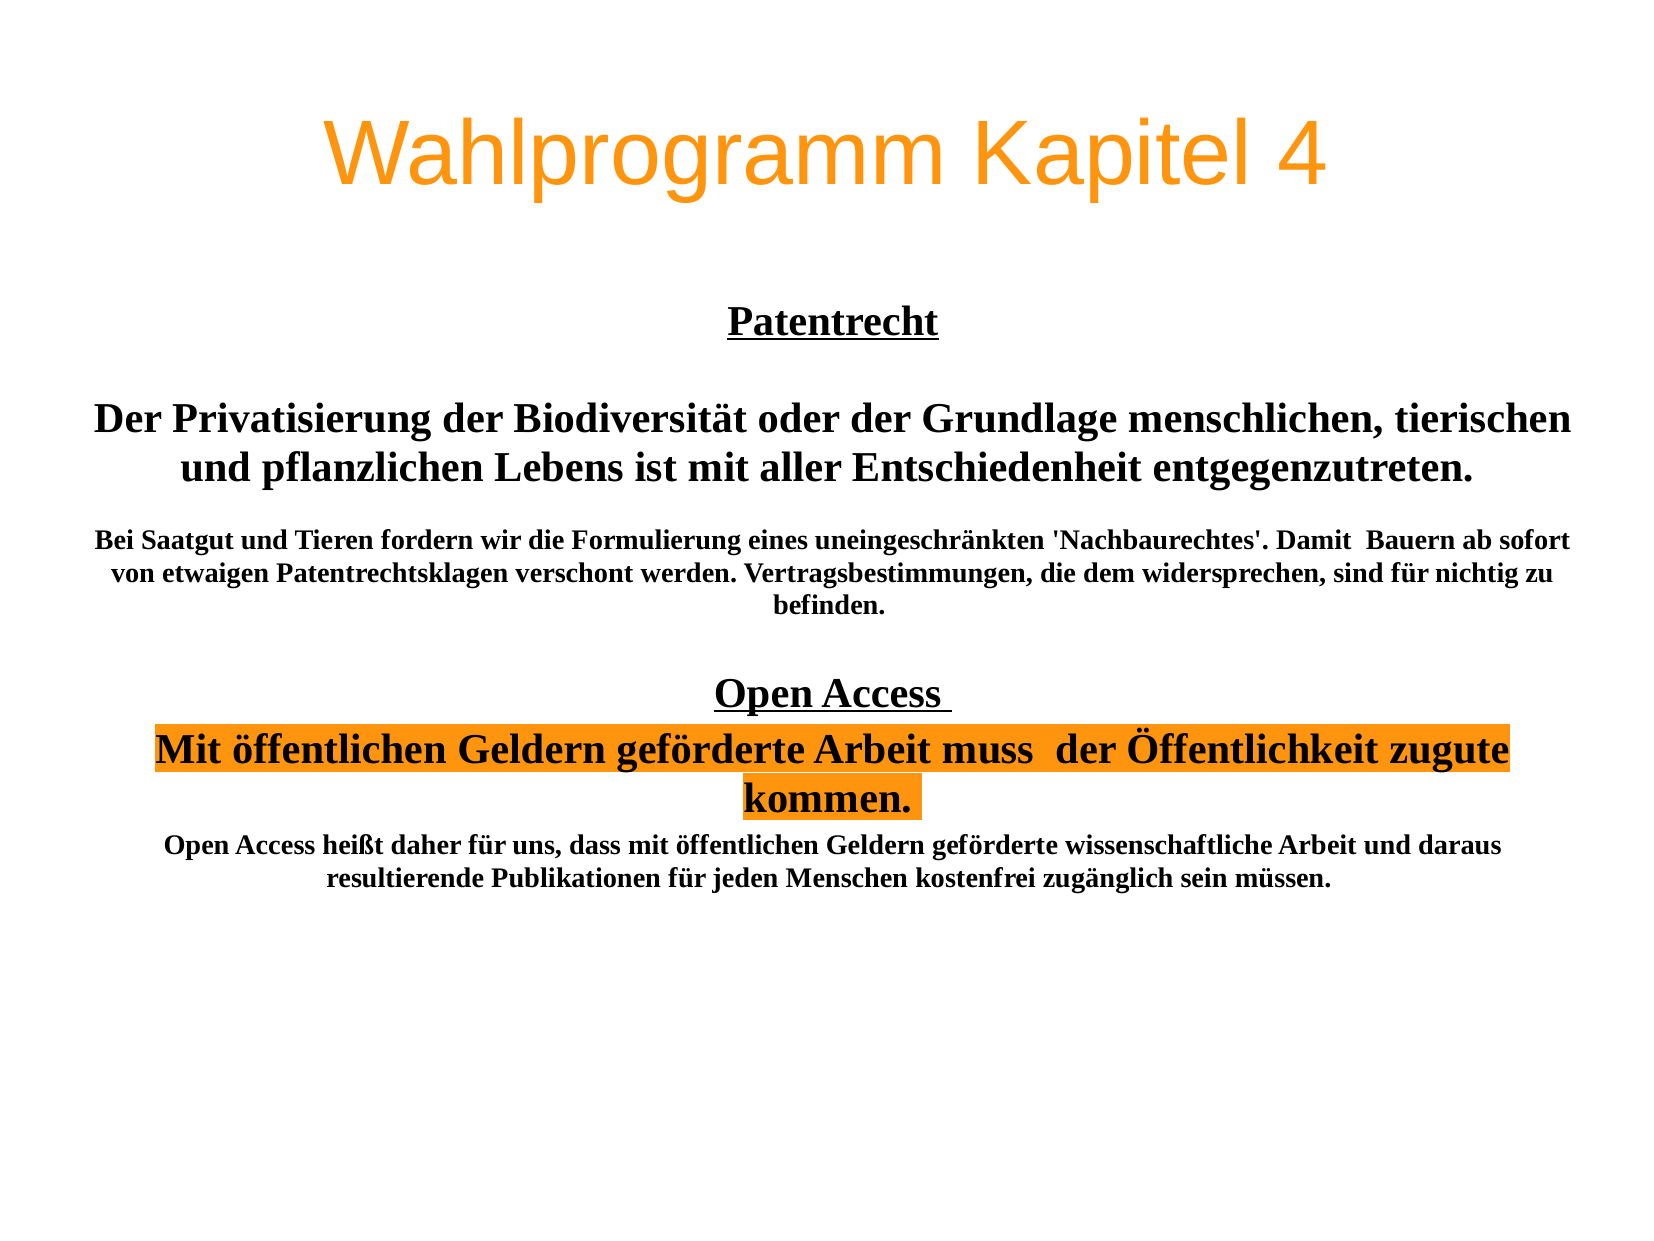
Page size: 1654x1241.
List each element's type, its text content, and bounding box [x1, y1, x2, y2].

title Wahlprogramm Kapitel 4 [82, 56, 1571, 250]
chart [88, 295, 1576, 1114]
